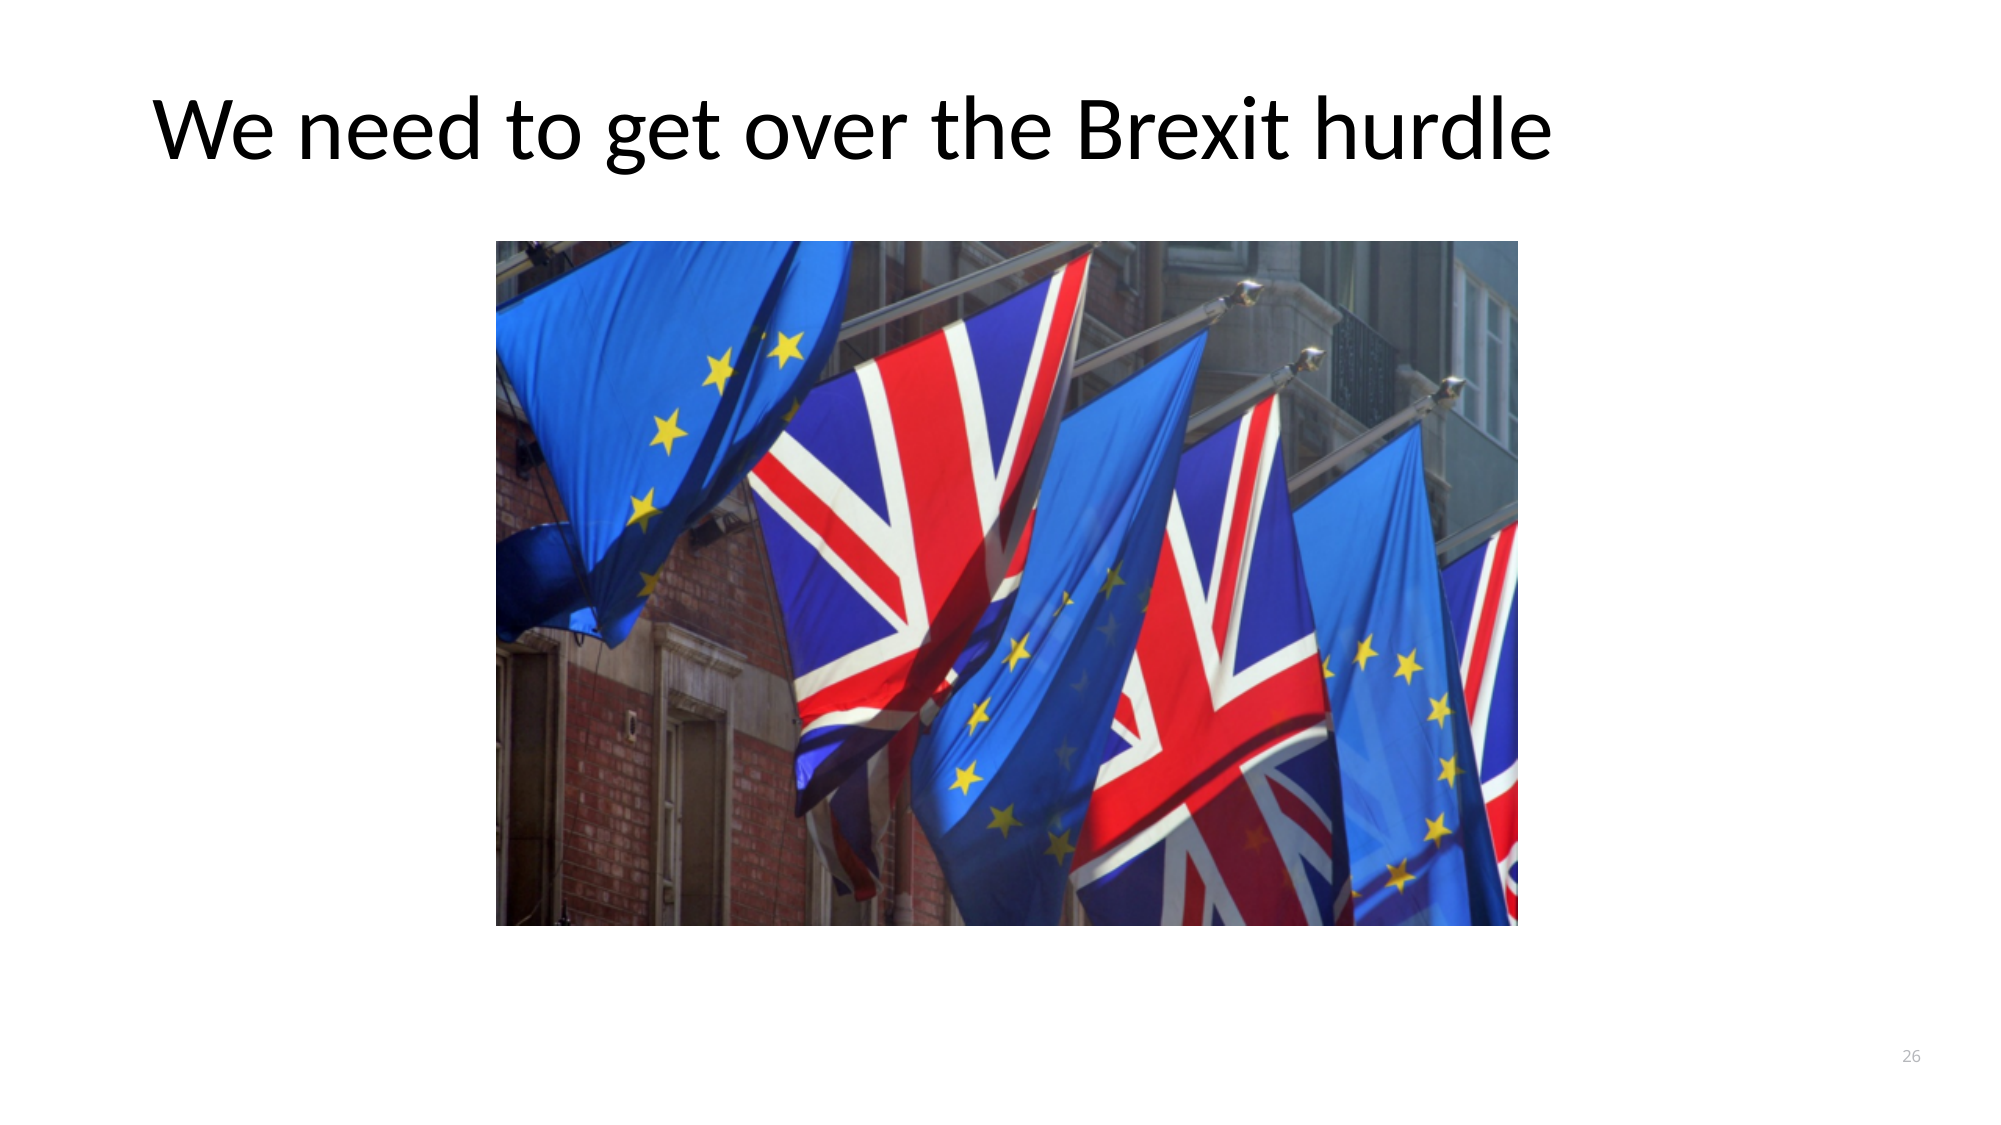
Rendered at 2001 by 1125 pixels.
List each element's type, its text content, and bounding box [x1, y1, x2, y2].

title We need to get over the Brexit hurdle [137, 59, 1863, 200]
text_box [1887, 1038, 1967, 1071]
picture [496, 241, 1518, 926]
